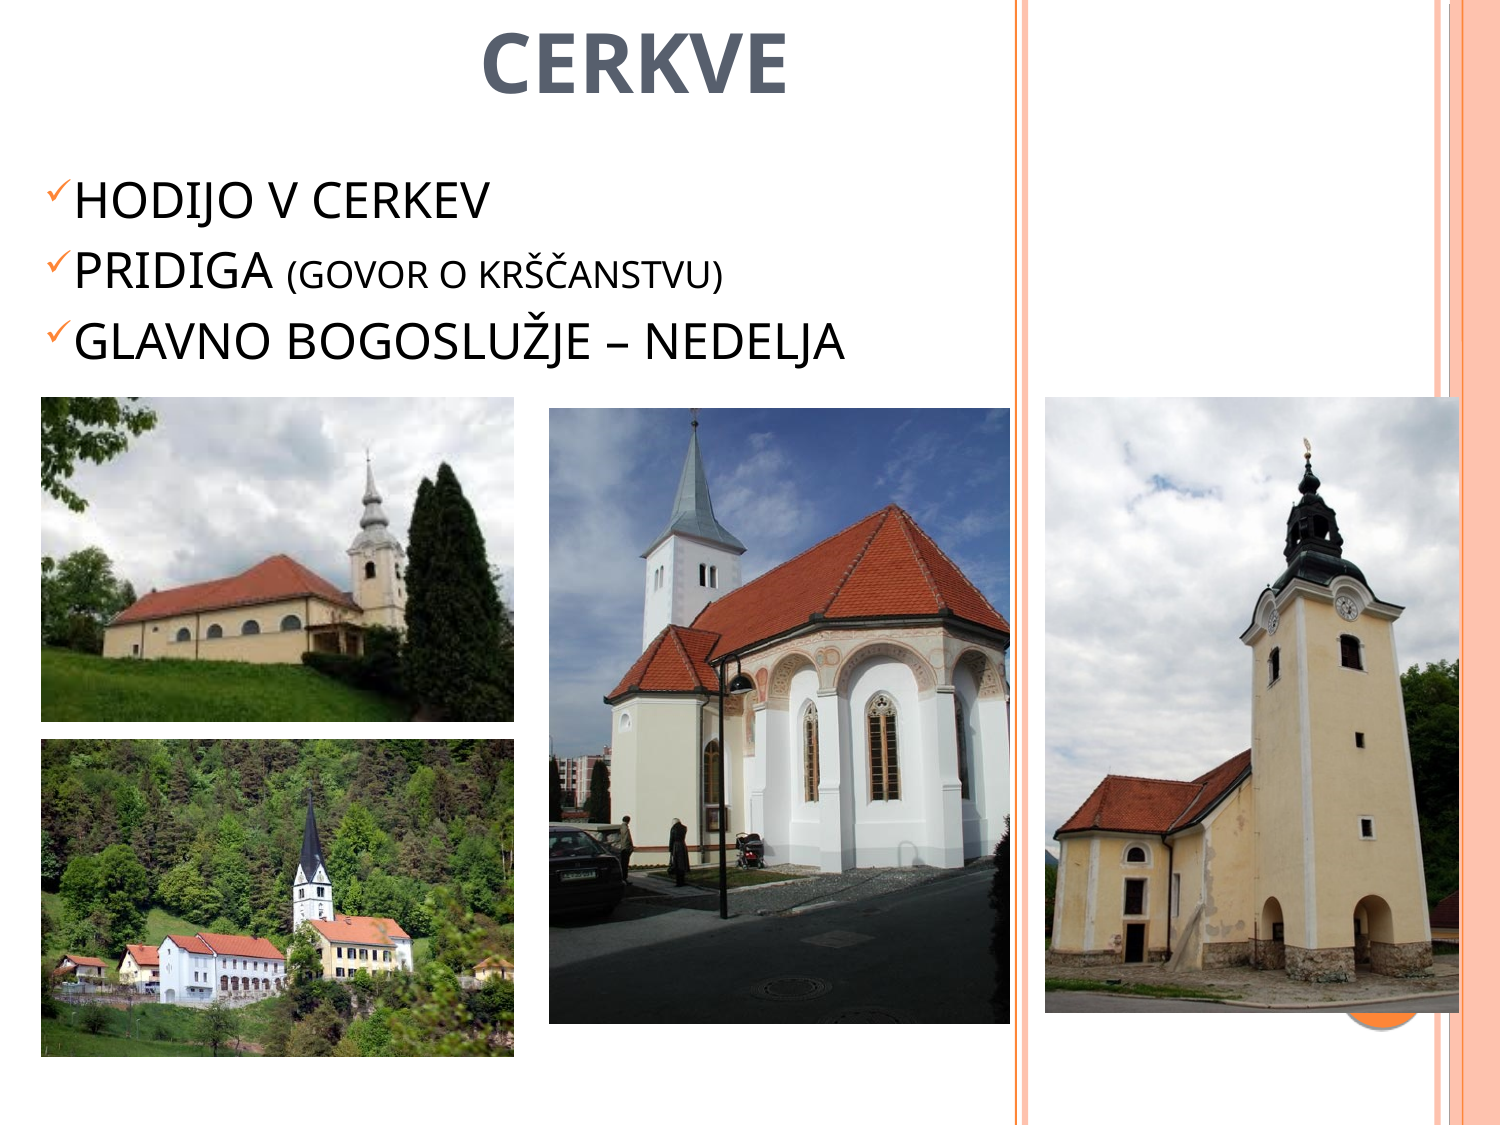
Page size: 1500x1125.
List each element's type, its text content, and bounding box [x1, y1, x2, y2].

picture [41, 397, 514, 722]
picture [549, 408, 1010, 1024]
picture [1045, 397, 1459, 1013]
picture [41, 739, 514, 1057]
list HODIJO V CERKEV PRIDIGA (GOVOR O KRŠČANSTVU) GLAVNO BOGOSLUŽJE – NEDELJA [29, 160, 1424, 1083]
title CERKVE [465, 42, 1500, 118]
